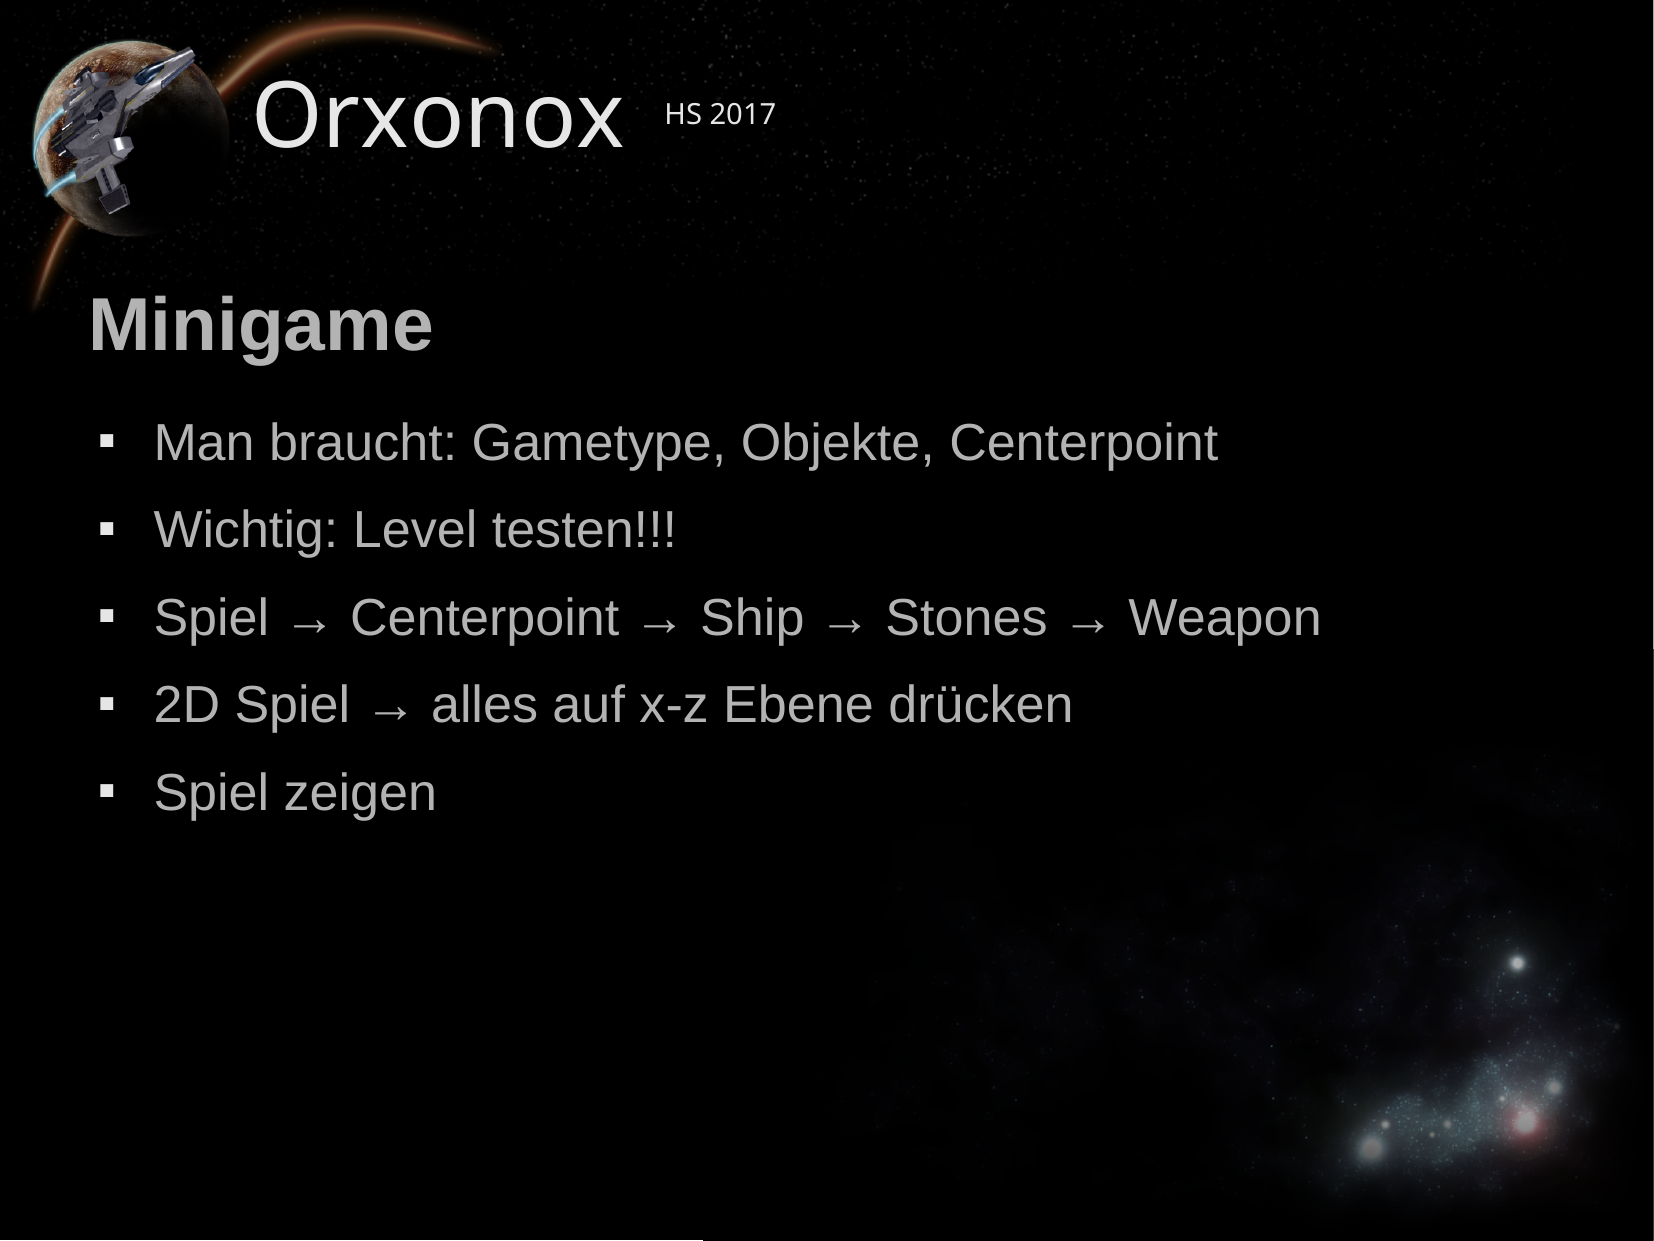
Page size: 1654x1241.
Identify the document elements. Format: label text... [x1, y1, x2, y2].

list Man braucht: Gametype, Objekte, Centerpoint Wichtig: Level testen!!! Spiel → Centerpoint → Ship → Stones → Weapon 2D Spiel → alles auf x-z Ebene drücken Spiel zeigen [82, 413, 1571, 1133]
title Minigame [88, 265, 1577, 384]
picture [703, 649, 1654, 1241]
picture [0, 0, 1607, 443]
